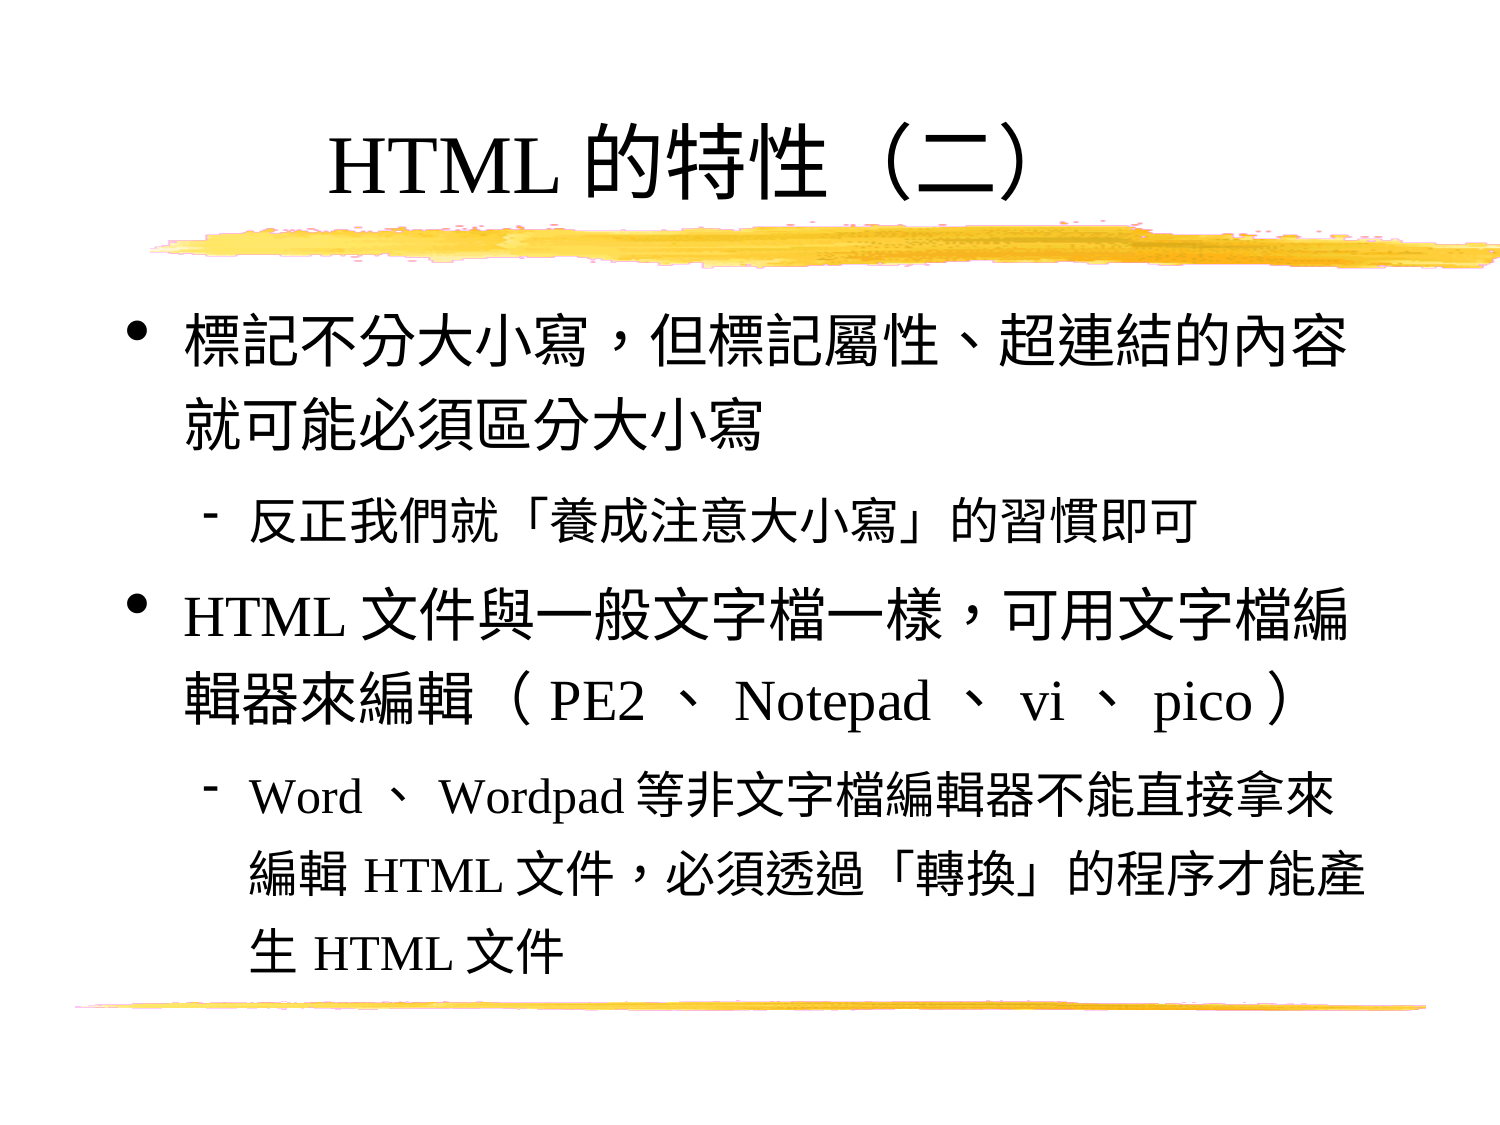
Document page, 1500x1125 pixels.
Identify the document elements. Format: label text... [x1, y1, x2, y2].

picture [150, 215, 1500, 279]
title HTML的特性（二） [66, 37, 1342, 225]
picture [75, 999, 1426, 1013]
list 標記不分大小寫，但標記屬性、超連結的內容就可能必須區分大小寫 反正我們就「養成注意大小寫」的習慣即可 HTML文件與一般文字檔一樣，可用文字檔編輯器來編輯（PE2、Notepad、vi、pico） Word、Wordpad等非文字檔編輯器不能直接拿來編輯HTML文件，必須透過「轉換」的程序才能產生HTML文件 [112, 287, 1388, 997]
